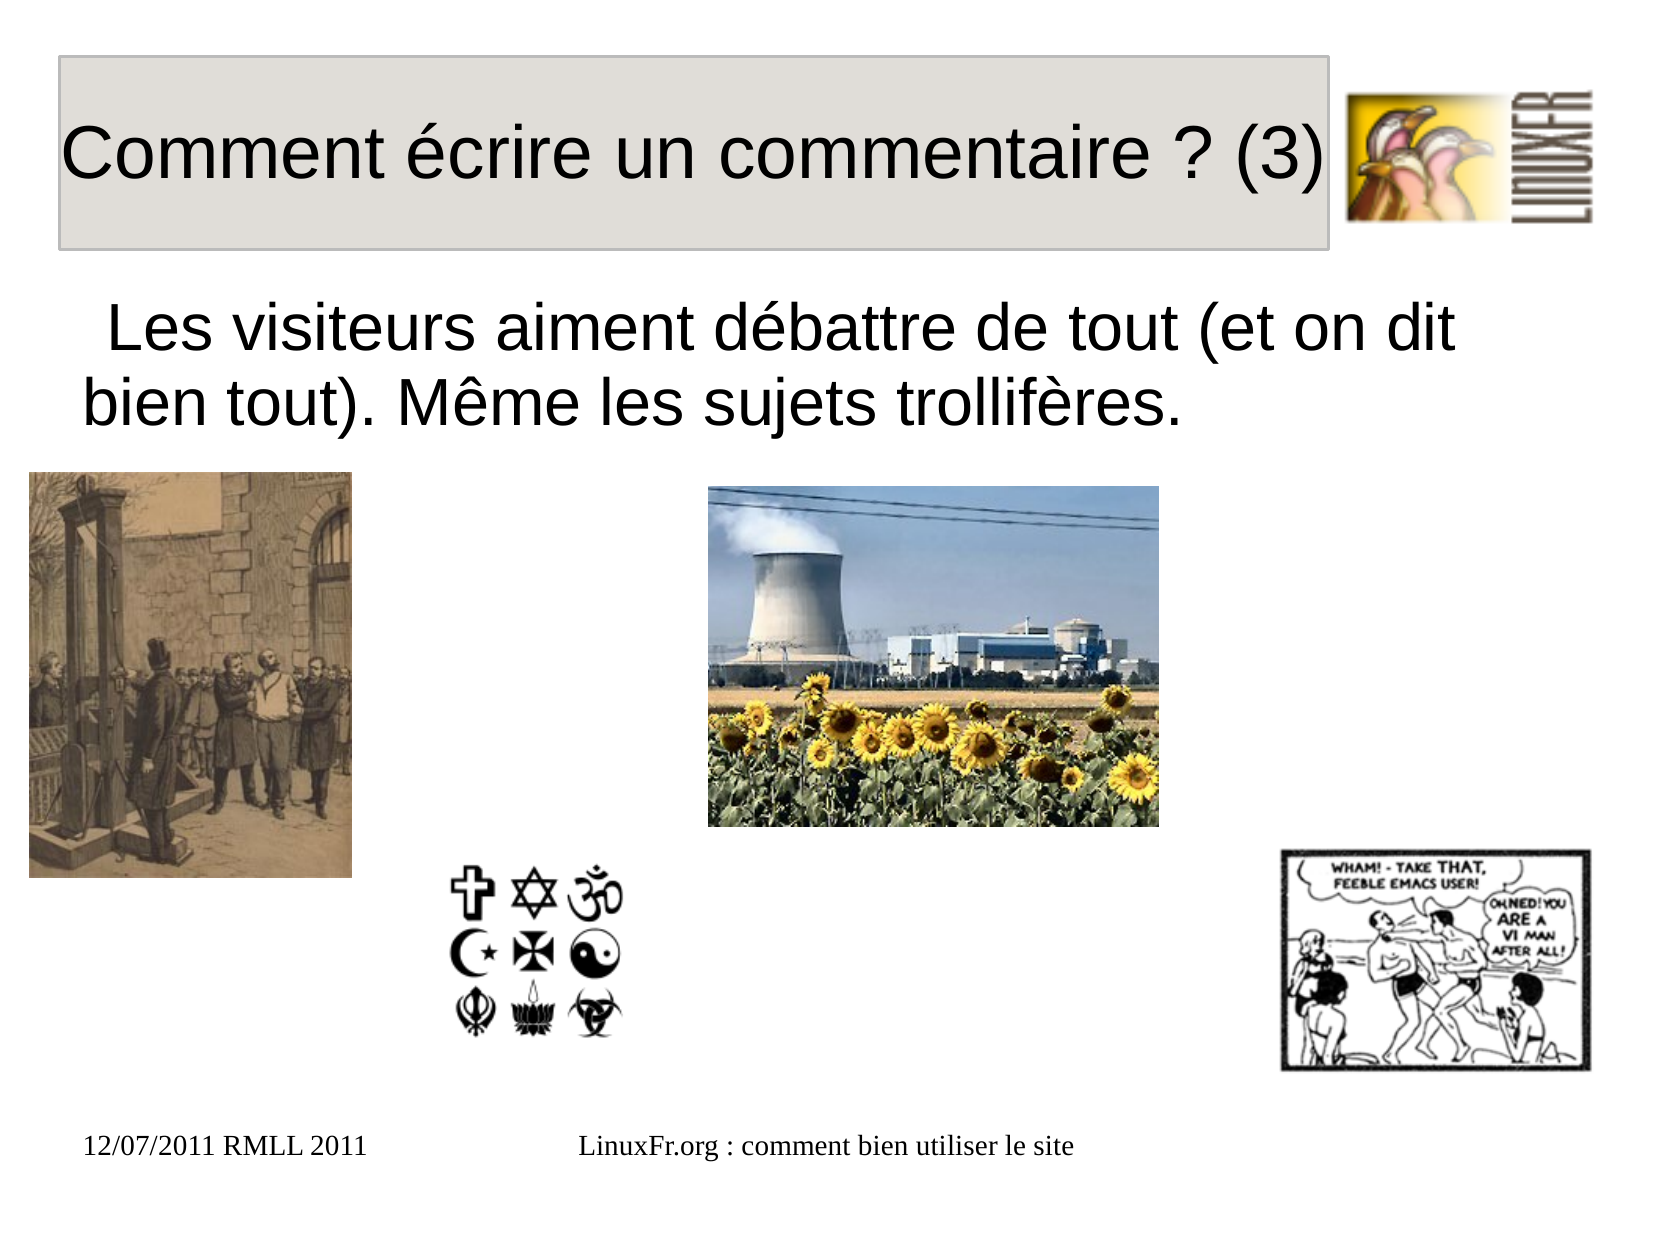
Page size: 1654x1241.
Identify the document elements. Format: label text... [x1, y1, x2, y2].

picture [442, 856, 631, 1044]
picture [1341, 88, 1601, 229]
picture [29, 472, 352, 878]
title Comment écrire un commentaire ? (3) [59, 56, 1329, 250]
picture [708, 486, 1159, 827]
subtitle Les visiteurs aiment débattre de tout (et on dit bien tout). Même les sujets trollifères. [82, 290, 1571, 1094]
picture [1277, 846, 1595, 1075]
